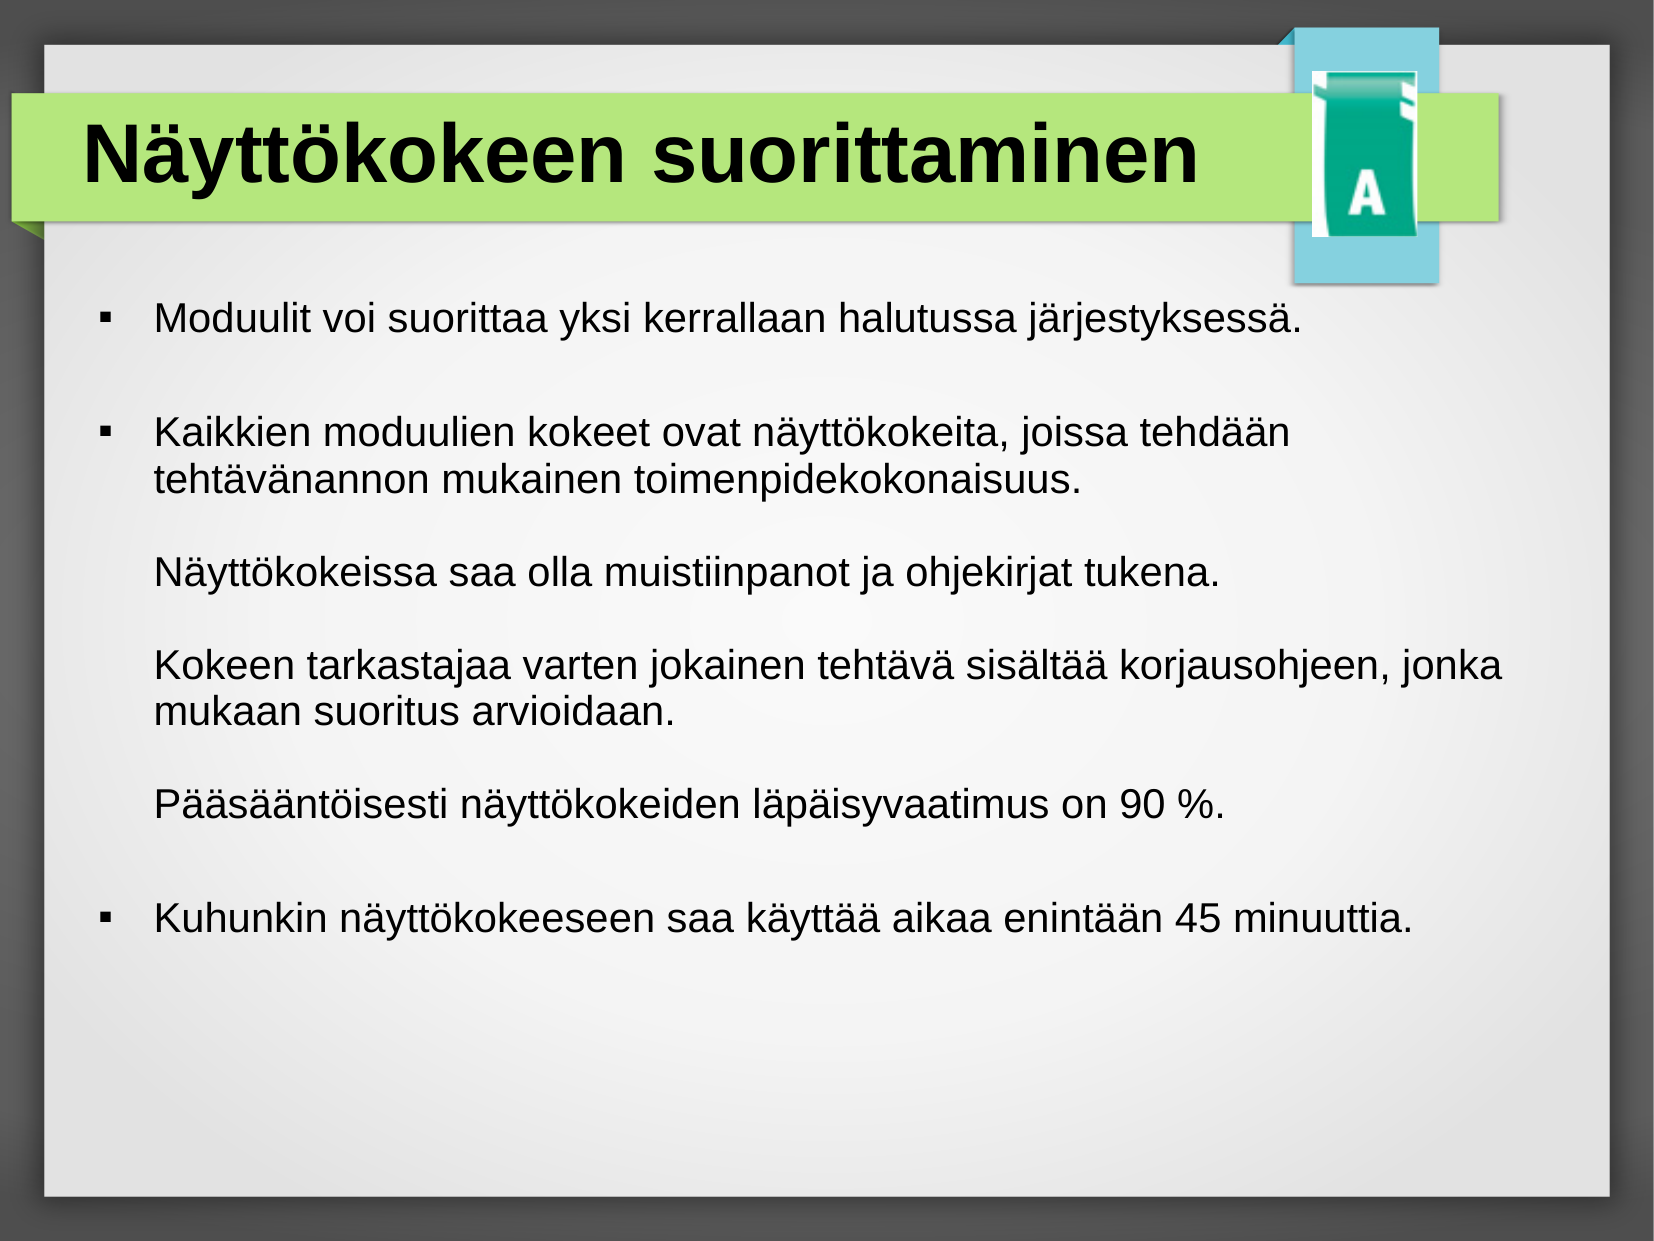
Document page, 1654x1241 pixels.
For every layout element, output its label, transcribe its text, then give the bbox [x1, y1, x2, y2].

title Näyttökokeen suorittaminen [82, 94, 1264, 213]
list Moduulit voi suorittaa yksi kerrallaan halutussa järjestyksessä. Kaikkien moduulien kokeet ovat näyttökokeita, joissa tehdään tehtävänannon mukainen toimenpidekokonaisuus. Näyttökokeissa saa olla muistiinpanot ja ohjekirjat tukena. Kokeen tarkastajaa varten jokainen tehtävä sisältää korjausohjeen, jonka mukaan suoritus arvioidaan. Pääsääntöisesti näyttökokeiden läpäisyvaatimus on 90 %. Kuhunkin näyttökokeeseen saa käyttää aikaa enintään 45 minuuttia. [82, 295, 1571, 1015]
picture [0, 0, 1654, 1241]
